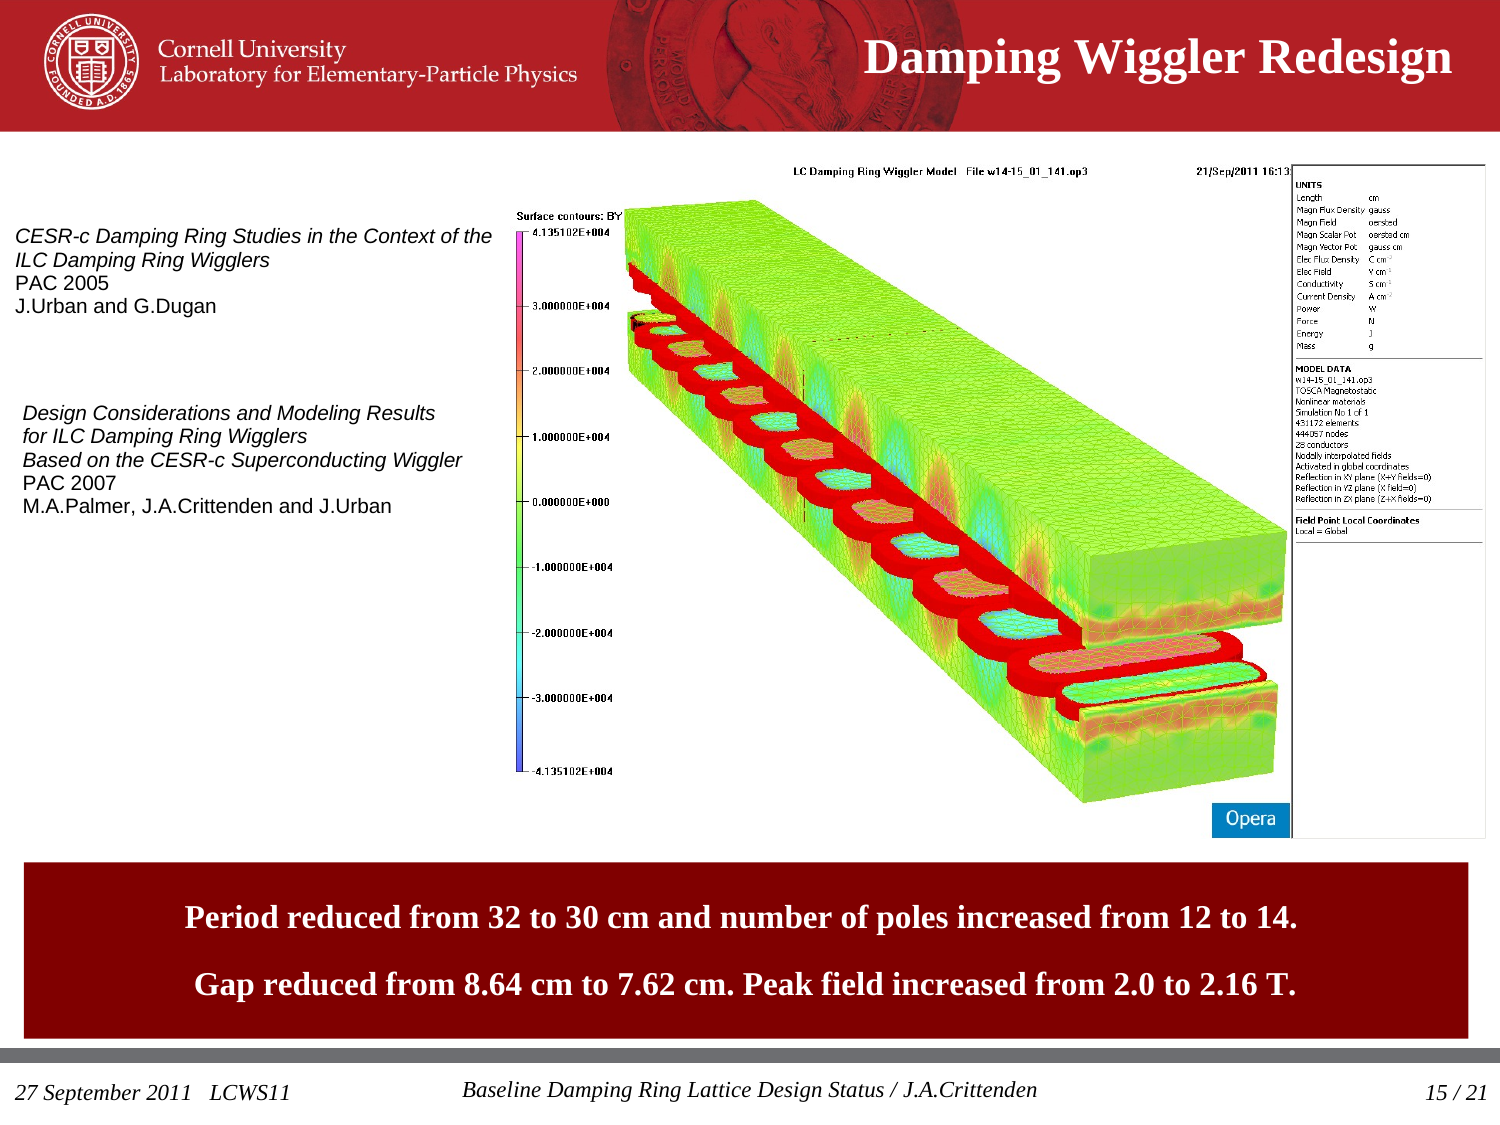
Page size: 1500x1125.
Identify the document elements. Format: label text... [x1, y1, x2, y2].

picture [510, 164, 1486, 839]
picture [0, 0, 1500, 132]
text_box Period reduced from 32 to 30 cm and number of poles increased from 12 to 14. Gap reduced from 8.64 cm to 7.62 cm. Peak field increased from 2.0 to 2.16 T. [23, 862, 1469, 1039]
title Damping Wiggler Redesign [825, 0, 1492, 113]
text_box CESR-c Damping Ring Studies in the Context of the ILC Damping Ring Wigglers PAC 2005 J.Urban and G.Dugan [15, 224, 496, 386]
text_box Design Considerations and Modeling Results for ILC Damping Ring Wigglers Based on the CESR-c Superconducting Wiggler PAC 2007 M.A.Palmer, J.A.Crittenden and J.Urban [22, 401, 503, 563]
